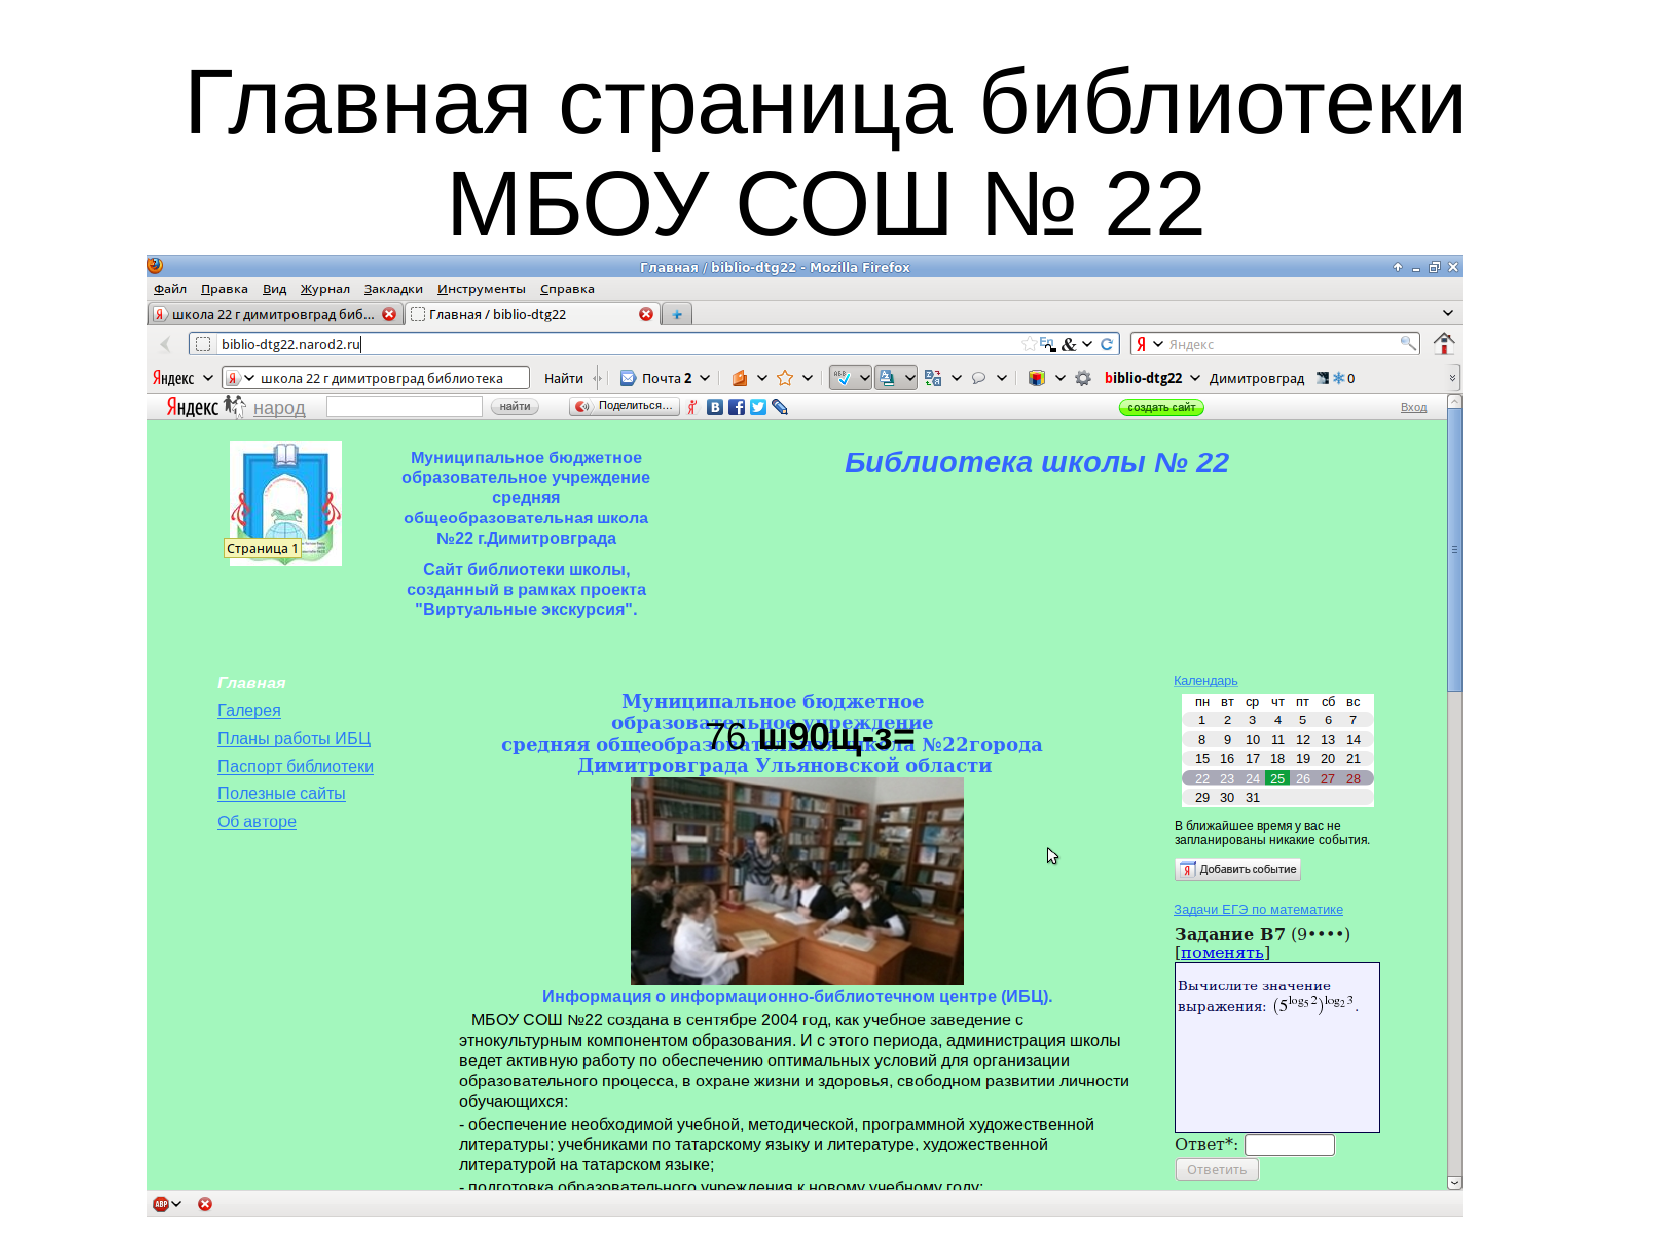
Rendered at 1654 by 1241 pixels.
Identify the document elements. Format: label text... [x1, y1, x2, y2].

picture [147, 255, 1463, 1217]
title Главная страница библиотеки МБОУ СОШ № 22 [82, 49, 1571, 257]
